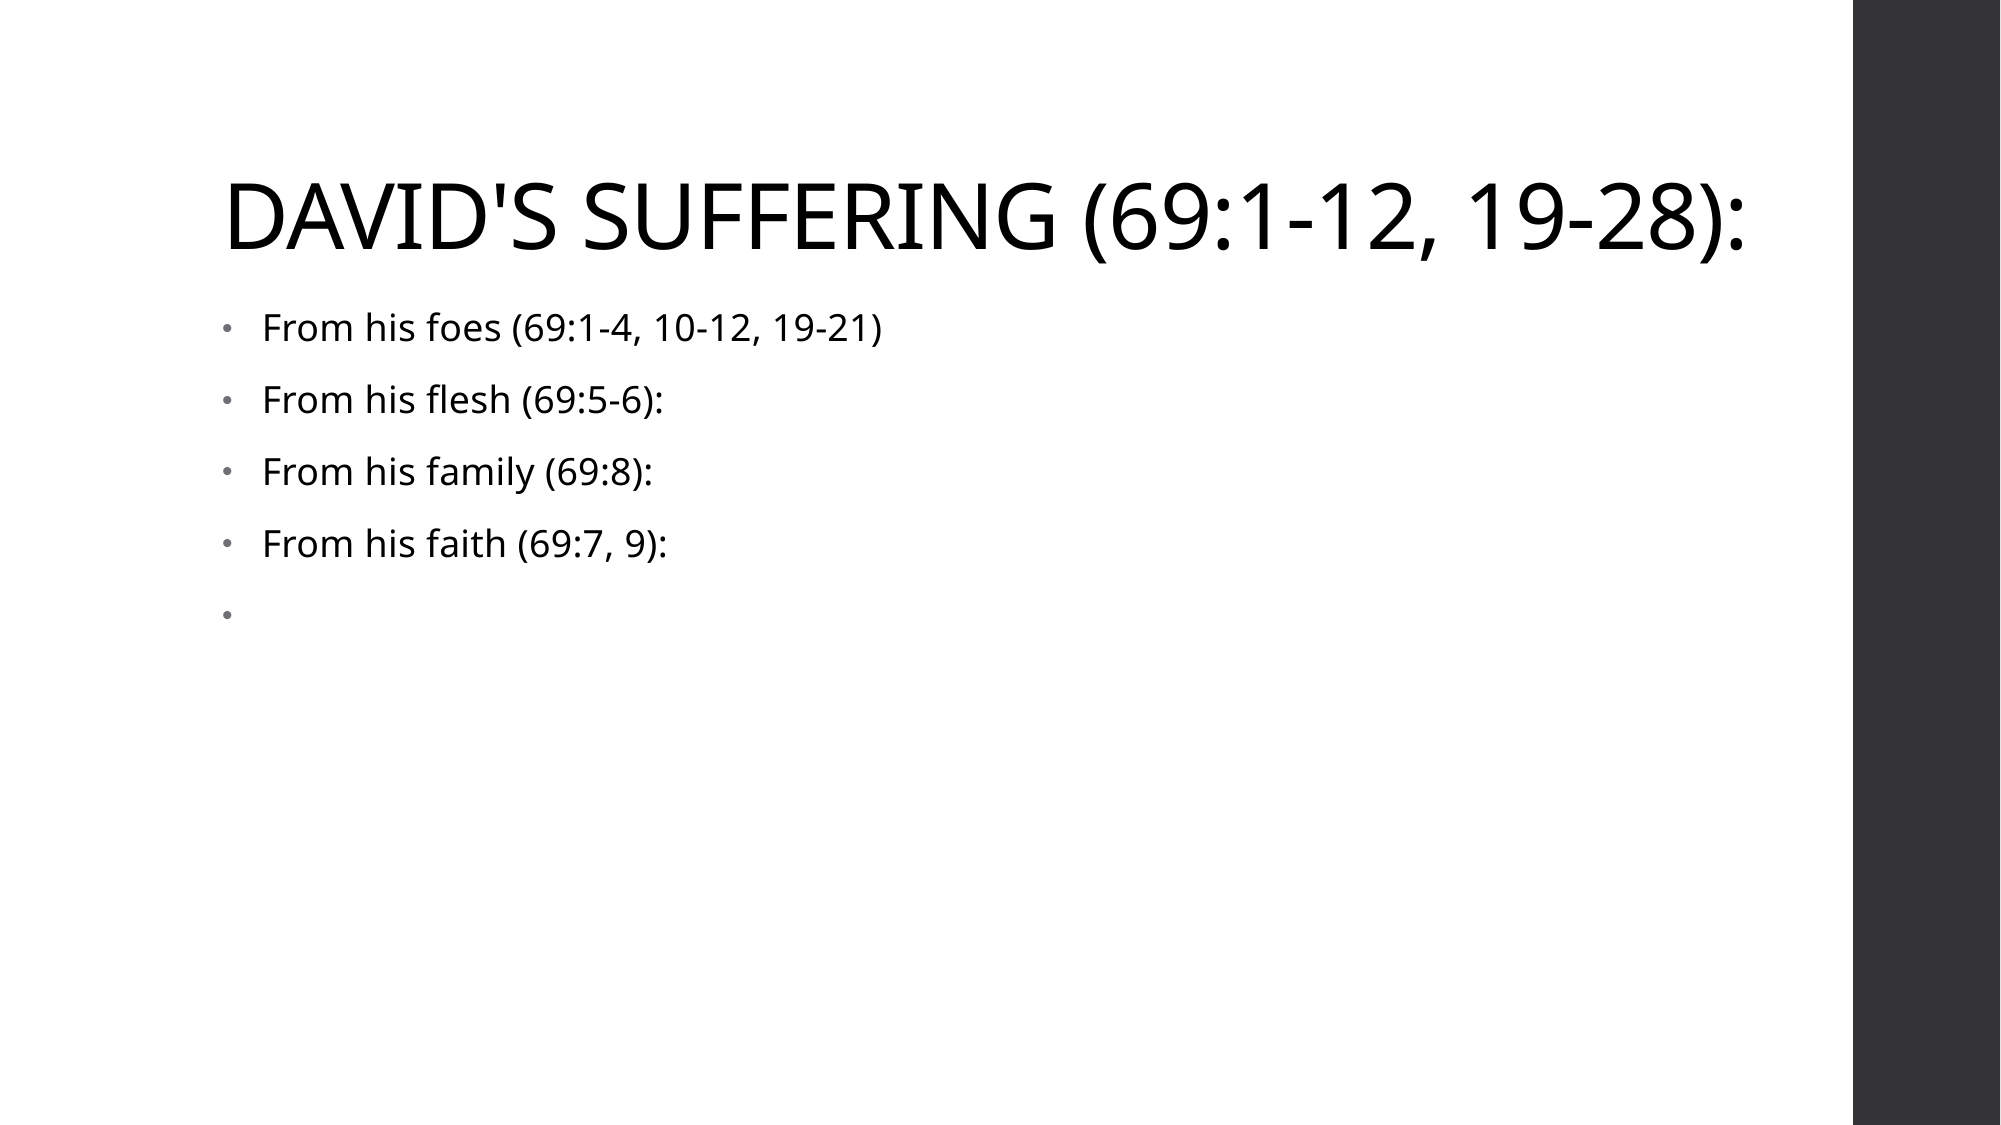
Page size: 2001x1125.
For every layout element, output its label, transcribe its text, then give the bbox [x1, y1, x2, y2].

title DAVID'S SUFFERING (69:1-12, 19-28): [206, 60, 1797, 278]
list From his foes (69:1-4, 10-12, 19-21) From his flesh (69:5-6): From his family (69:8): From his faith (69:7, 9): [206, 299, 1617, 1014]
